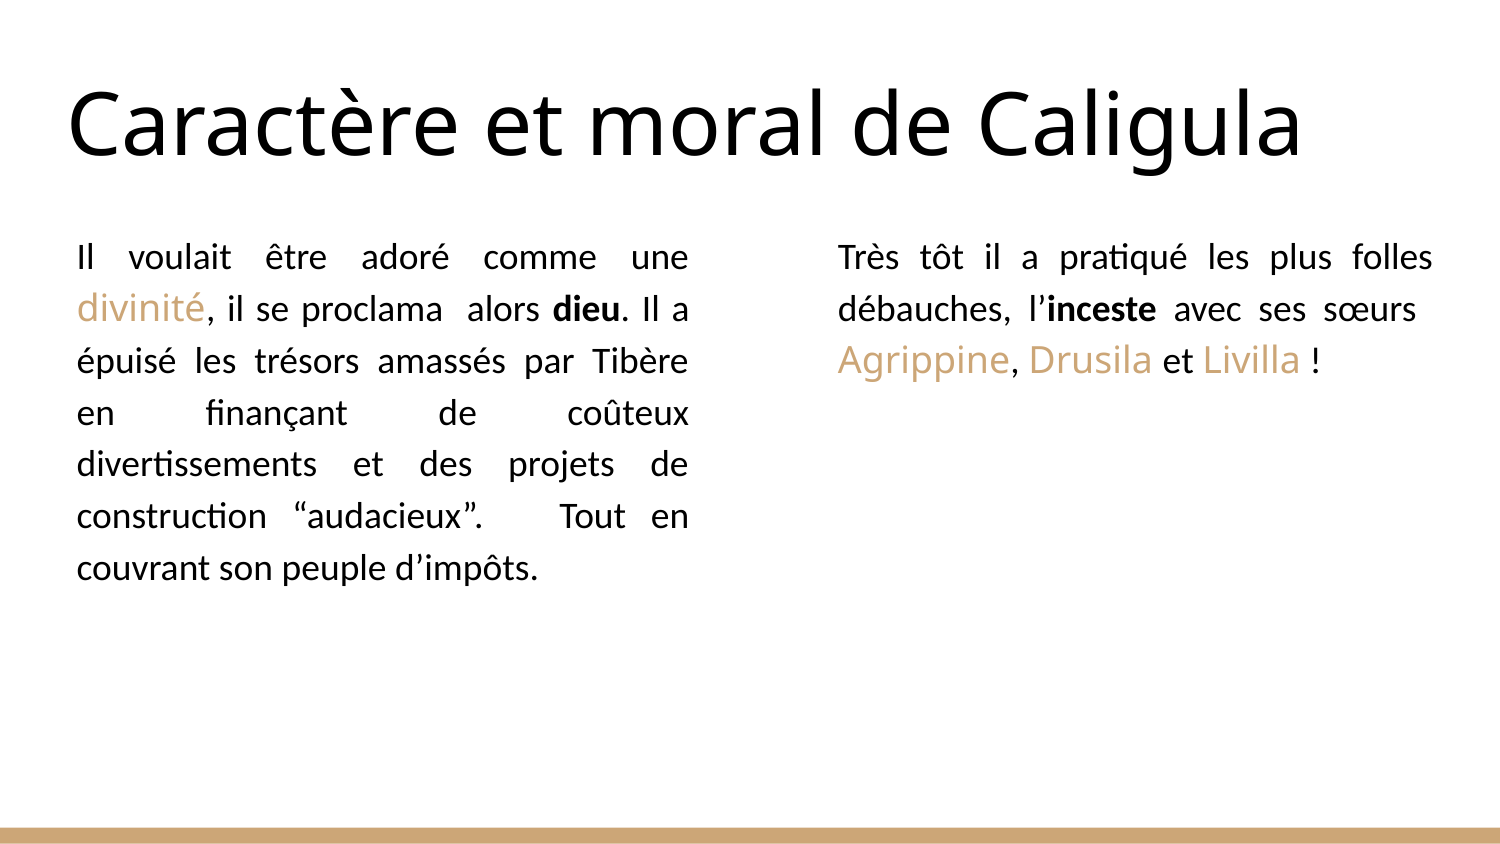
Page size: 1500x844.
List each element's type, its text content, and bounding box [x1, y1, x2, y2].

title Caractère et moral de Caligula [51, 51, 1449, 189]
text_box Très tôt il a pratiqué les plus folles débauches, l’inceste avec ses sœurs Agrippine, Drusila et Livilla ! [822, 210, 1449, 533]
text_box Il voulait être adoré comme une divinité, il se proclama alors dieu. Il a épuisé les trésors amassés par Tibère en finançant de coûteux divertissements et des projets de construction “audacieux”. Tout en couvrant son peuple d’impôts. [61, 210, 705, 634]
